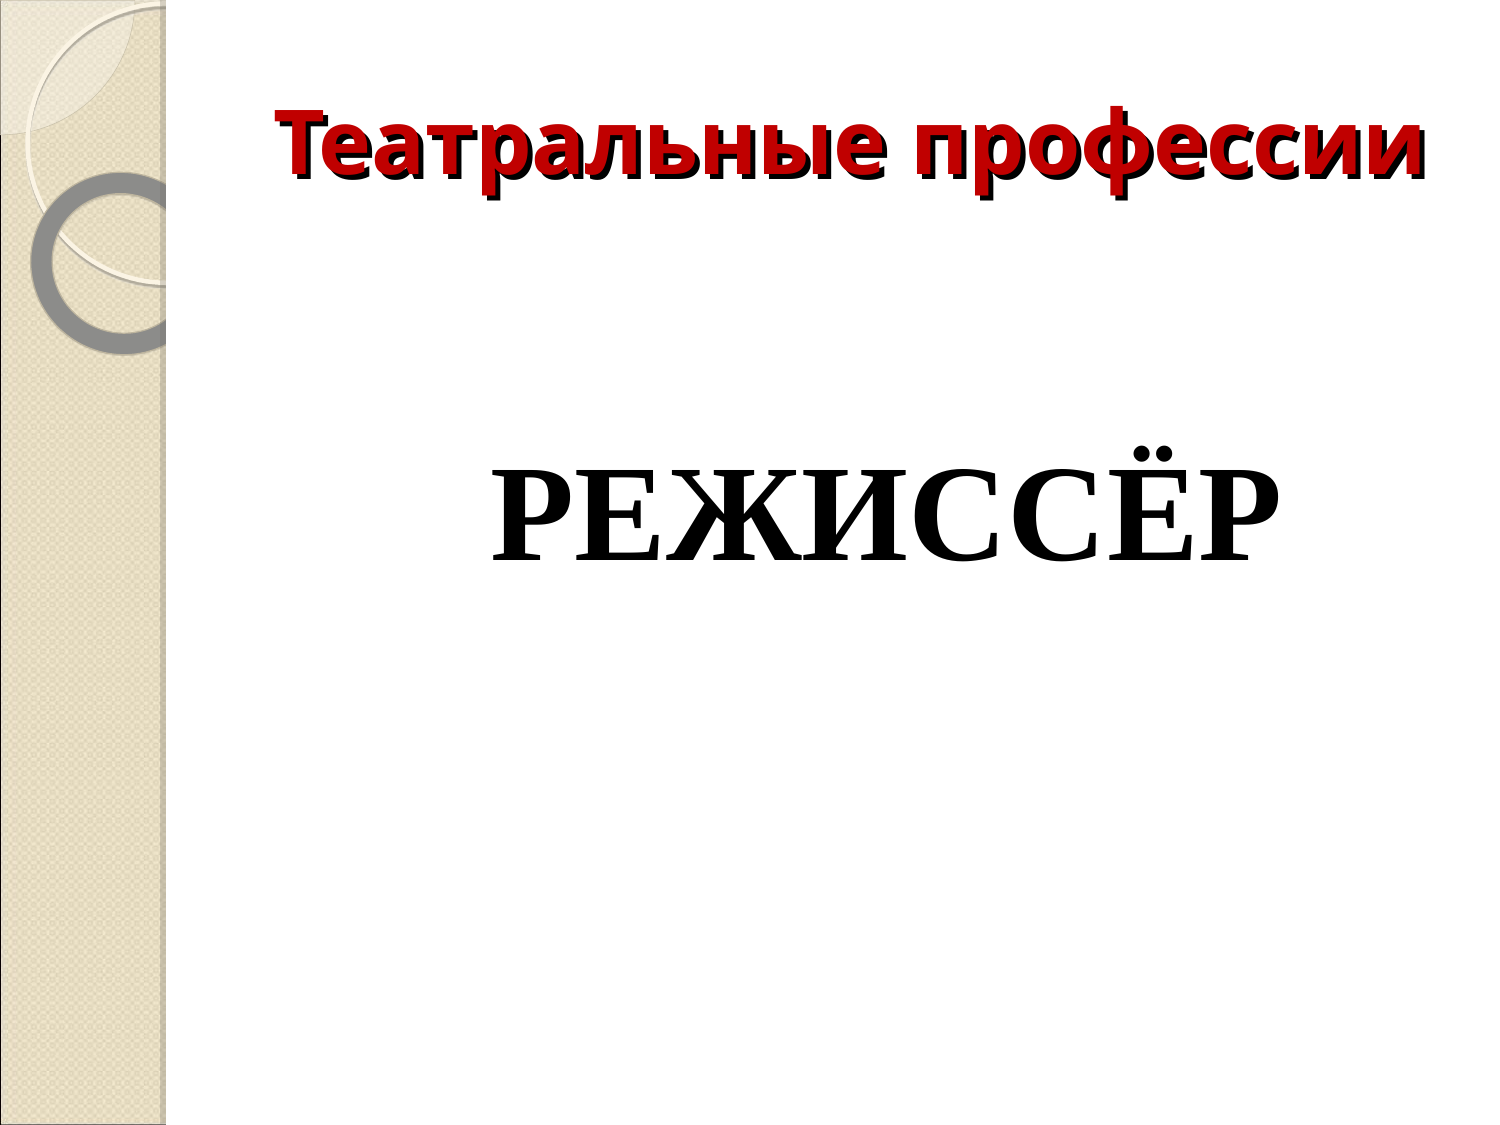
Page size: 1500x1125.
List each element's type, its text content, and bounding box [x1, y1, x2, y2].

list РЕЖИССЁР [235, 237, 1466, 1026]
title Театральные профессии [235, 45, 1466, 233]
